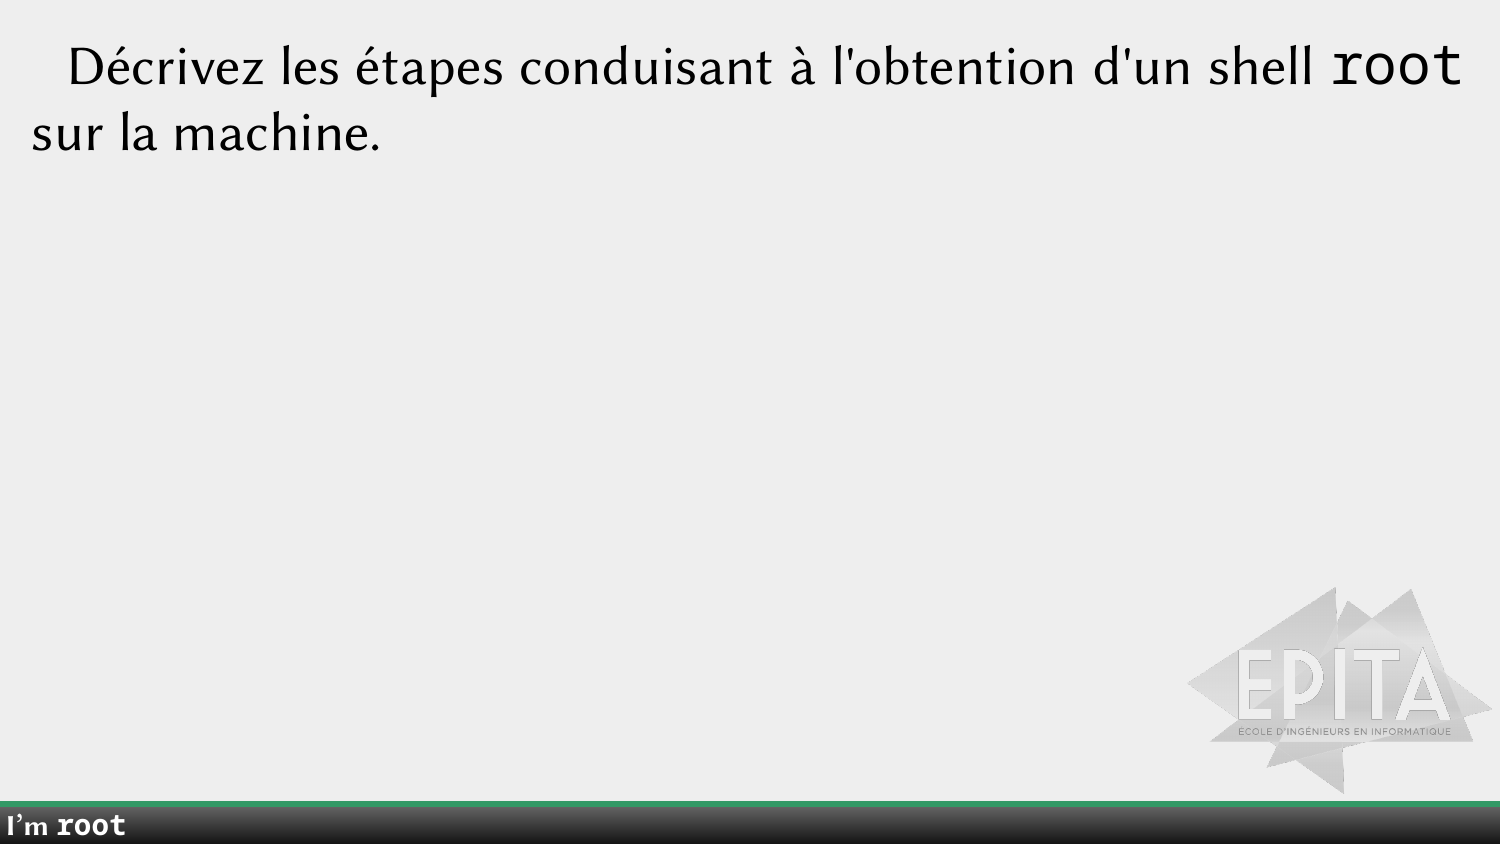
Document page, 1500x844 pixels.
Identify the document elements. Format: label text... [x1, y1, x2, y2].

list Décrivez les étapes conduisant à l'obtention d'un shell root sur la machine. [31, 23, 1465, 166]
title I’m root [5, 801, 1075, 844]
picture [1187, 587, 1492, 794]
